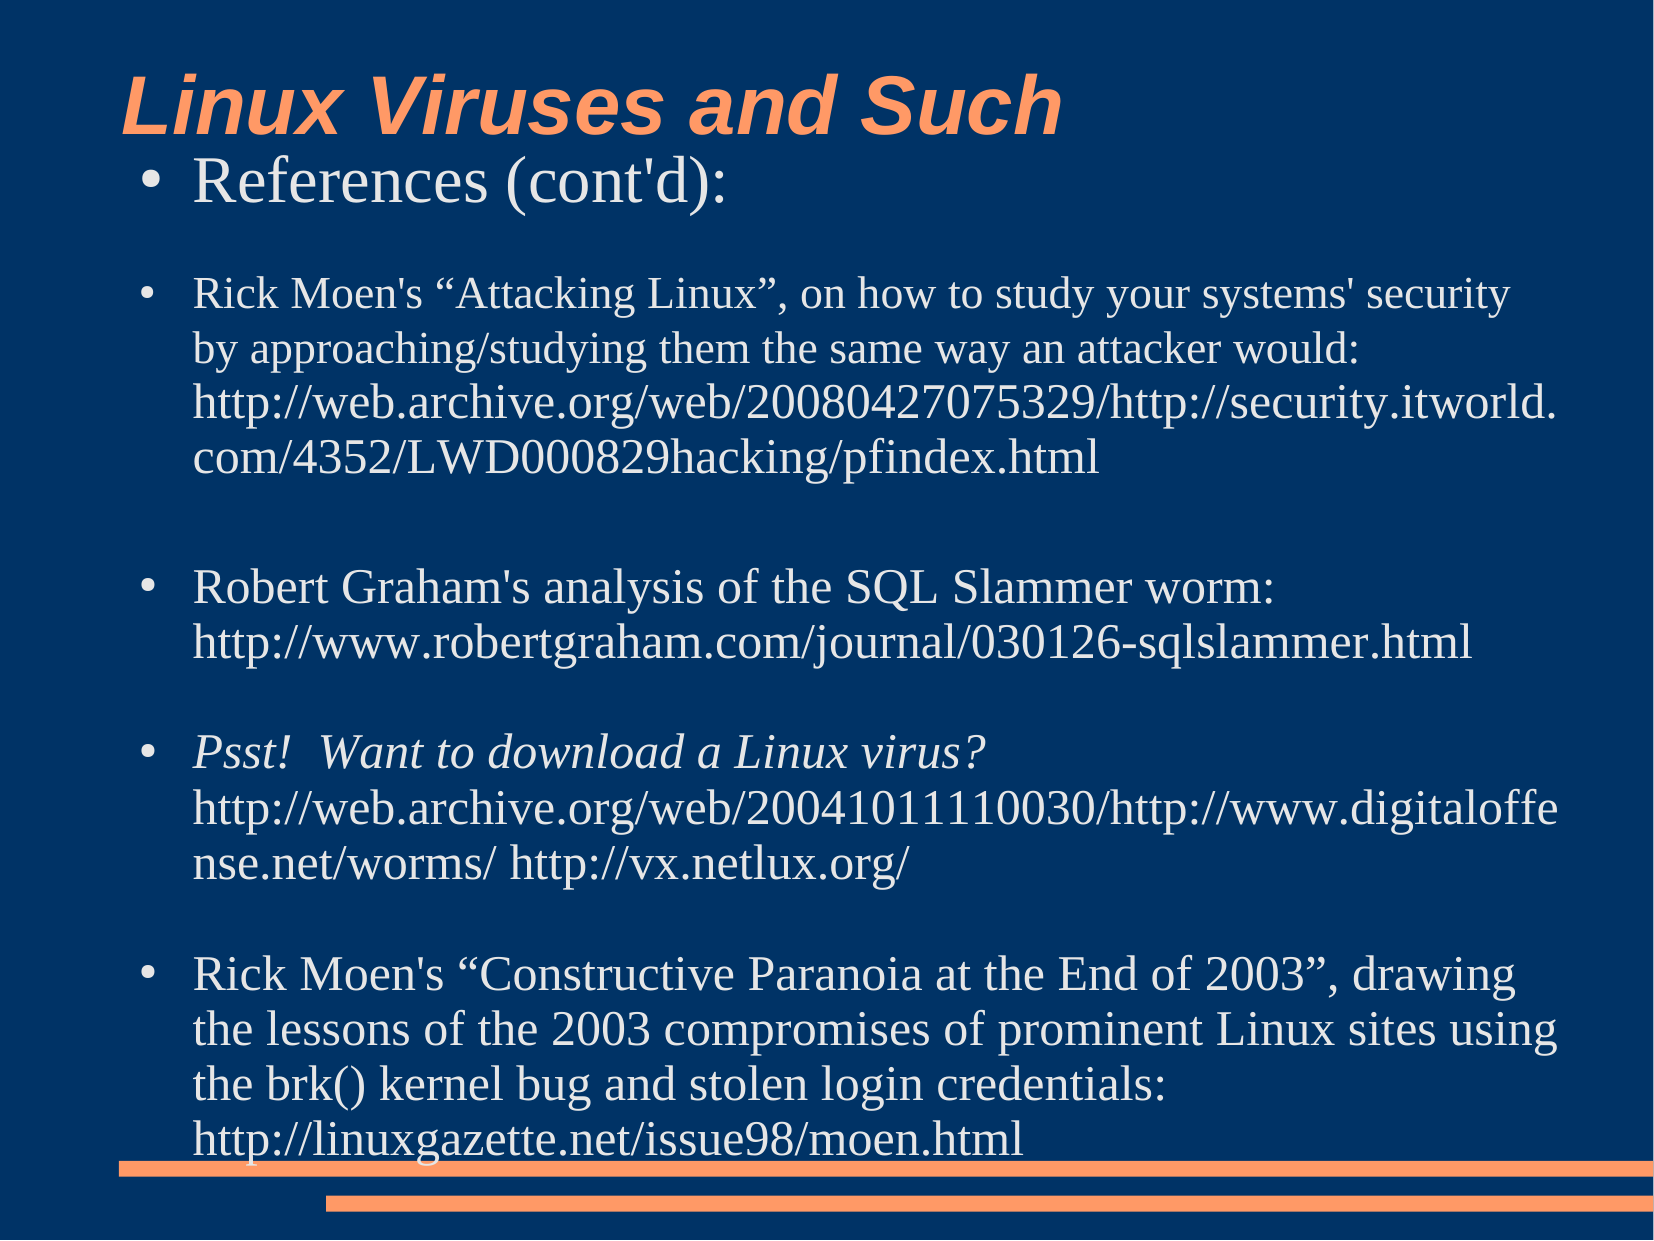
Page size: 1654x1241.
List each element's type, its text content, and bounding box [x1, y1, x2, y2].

list References (cont'd): Rick Moen's “Attacking Linux”, on how to study your systems' security by approaching/studying them the same way an attacker would: http://web.archive.org/web/20080427075329/http://security.itworld.com/4352/LWD000829hacking/pfindex.html Robert Graham's analysis of the SQL Slammer worm: http://www.robertgraham.com/journal/030126-sqlslammer.html Psst! Want to download a Linux virus? http://web.archive.org/web/20041011110030/http://www.digitaloffense.net/worms/ http://vx.netlux.org/ Rick Moen's “Constructive Paranoia at the End of 2003”, drawing the lessons of the 2003 compromises of prominent Linux sites using the brk() kernel bug and stolen login credentials: http://linuxgazette.net/issue98/moen.html [121, 143, 1561, 1167]
title Linux Viruses and Such [121, 46, 1534, 143]
